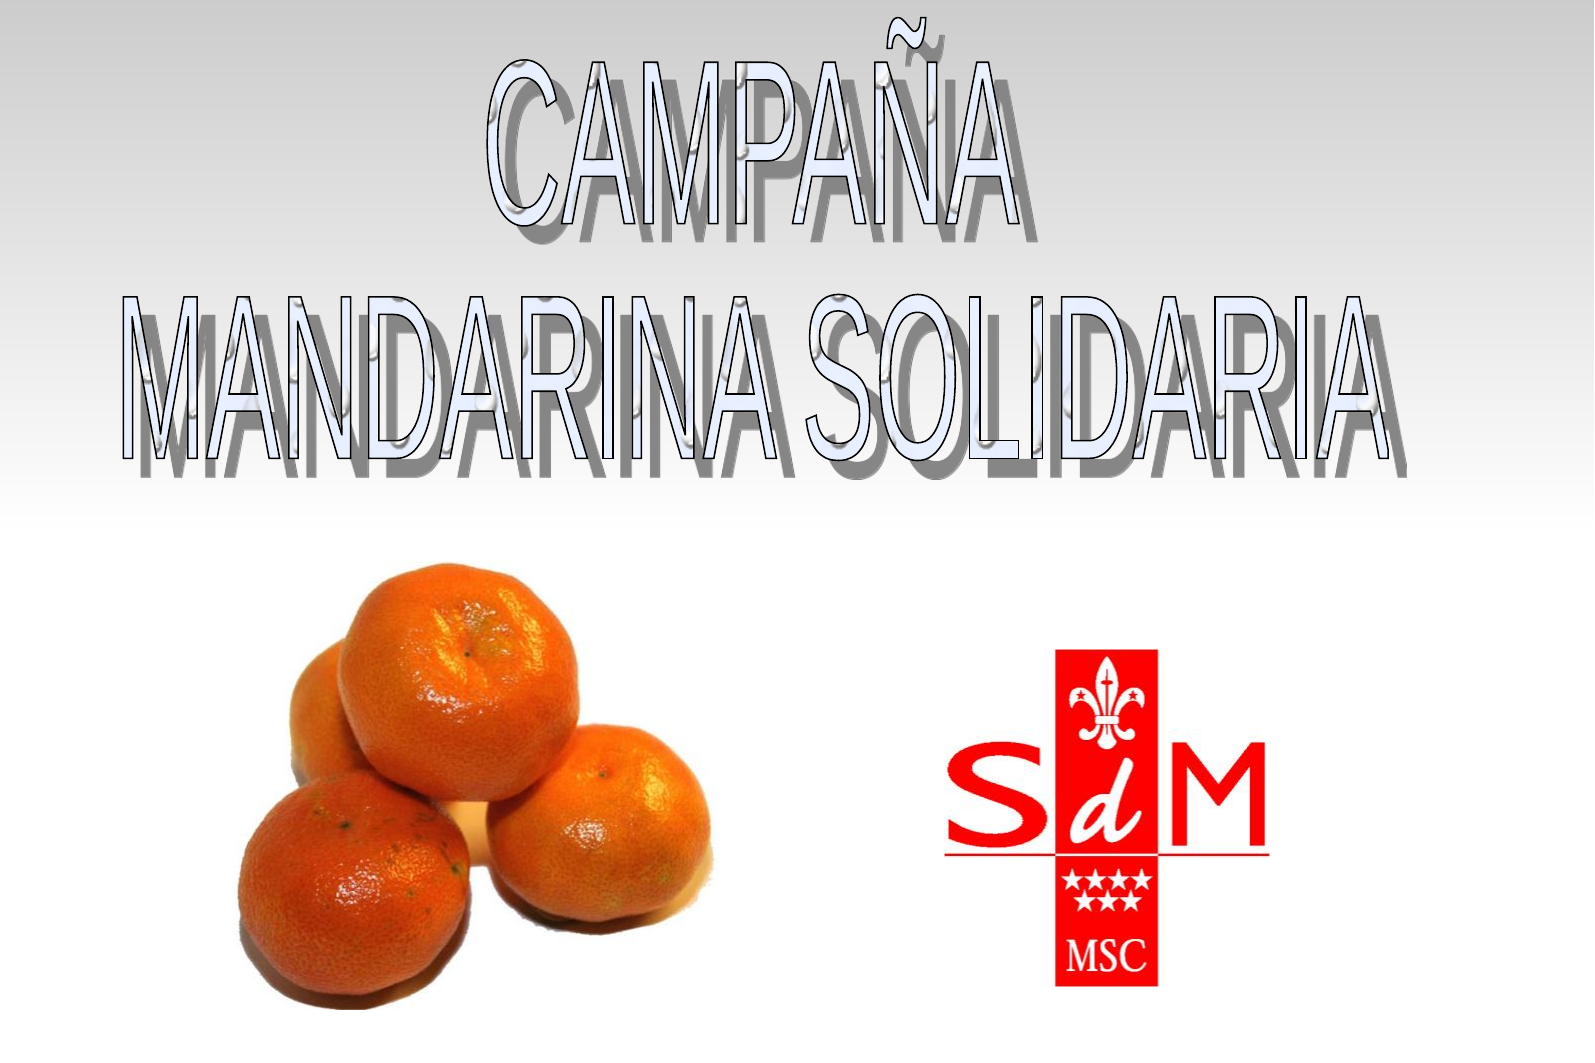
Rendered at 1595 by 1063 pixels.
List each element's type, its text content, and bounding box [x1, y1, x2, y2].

text_box CAMPAÑA MANDARINA SOLIDARIA [1132, 296, 1206, 459]
text_box CAMPAÑA MANDARINA SOLIDARIA [806, 294, 870, 461]
text_box CAMPAÑA MANDARINA SOLIDARIA [602, 296, 614, 459]
text_box CAMPAÑA MANDARINA SOLIDARIA [561, 62, 635, 224]
text_box CAMPAÑA MANDARINA SOLIDARIA [874, 62, 937, 224]
text_box CAMPAÑA MANDARINA SOLIDARIA [521, 296, 588, 459]
text_box CAMPAÑA MANDARINA SOLIDARIA [1032, 296, 1043, 459]
text_box CAMPAÑA MANDARINA SOLIDARIA [1061, 296, 1128, 459]
text_box CAMPAÑA MANDARINA SOLIDARIA [945, 62, 1019, 224]
text_box CAMPAÑA MANDARINA SOLIDARIA [487, 59, 558, 226]
text_box CAMPAÑA MANDARINA SOLIDARIA [735, 62, 795, 224]
text_box CAMPAÑA MANDARINA SOLIDARIA [969, 296, 1019, 459]
text_box CAMPAÑA MANDARINA SOLIDARIA [439, 296, 513, 459]
text_box CAMPAÑA MANDARINA SOLIDARIA [288, 296, 351, 459]
text_box CAMPAÑA MANDARINA SOLIDARIA [123, 296, 198, 459]
text_box CAMPAÑA MANDARINA SOLIDARIA [792, 62, 866, 224]
text_box CAMPAÑA MANDARINA SOLIDARIA [368, 296, 434, 459]
text_box CAMPAÑA MANDARINA SOLIDARIA [206, 296, 280, 459]
picture [944, 649, 1270, 987]
text_box CAMPAÑA MANDARINA SOLIDARIA [643, 62, 718, 224]
text_box CAMPAÑA MANDARINA SOLIDARIA [1215, 296, 1281, 459]
picture [220, 561, 727, 1010]
text_box CAMPAÑA MANDARINA SOLIDARIA [632, 296, 694, 459]
text_box CAMPAÑA MANDARINA SOLIDARIA [879, 294, 956, 461]
text_box CAMPAÑA MANDARINA SOLIDARIA [887, 17, 926, 49]
text_box CAMPAÑA MANDARINA SOLIDARIA [703, 296, 777, 459]
text_box CAMPAÑA MANDARINA SOLIDARIA [1295, 296, 1307, 459]
text_box CAMPAÑA MANDARINA SOLIDARIA [1316, 296, 1389, 459]
